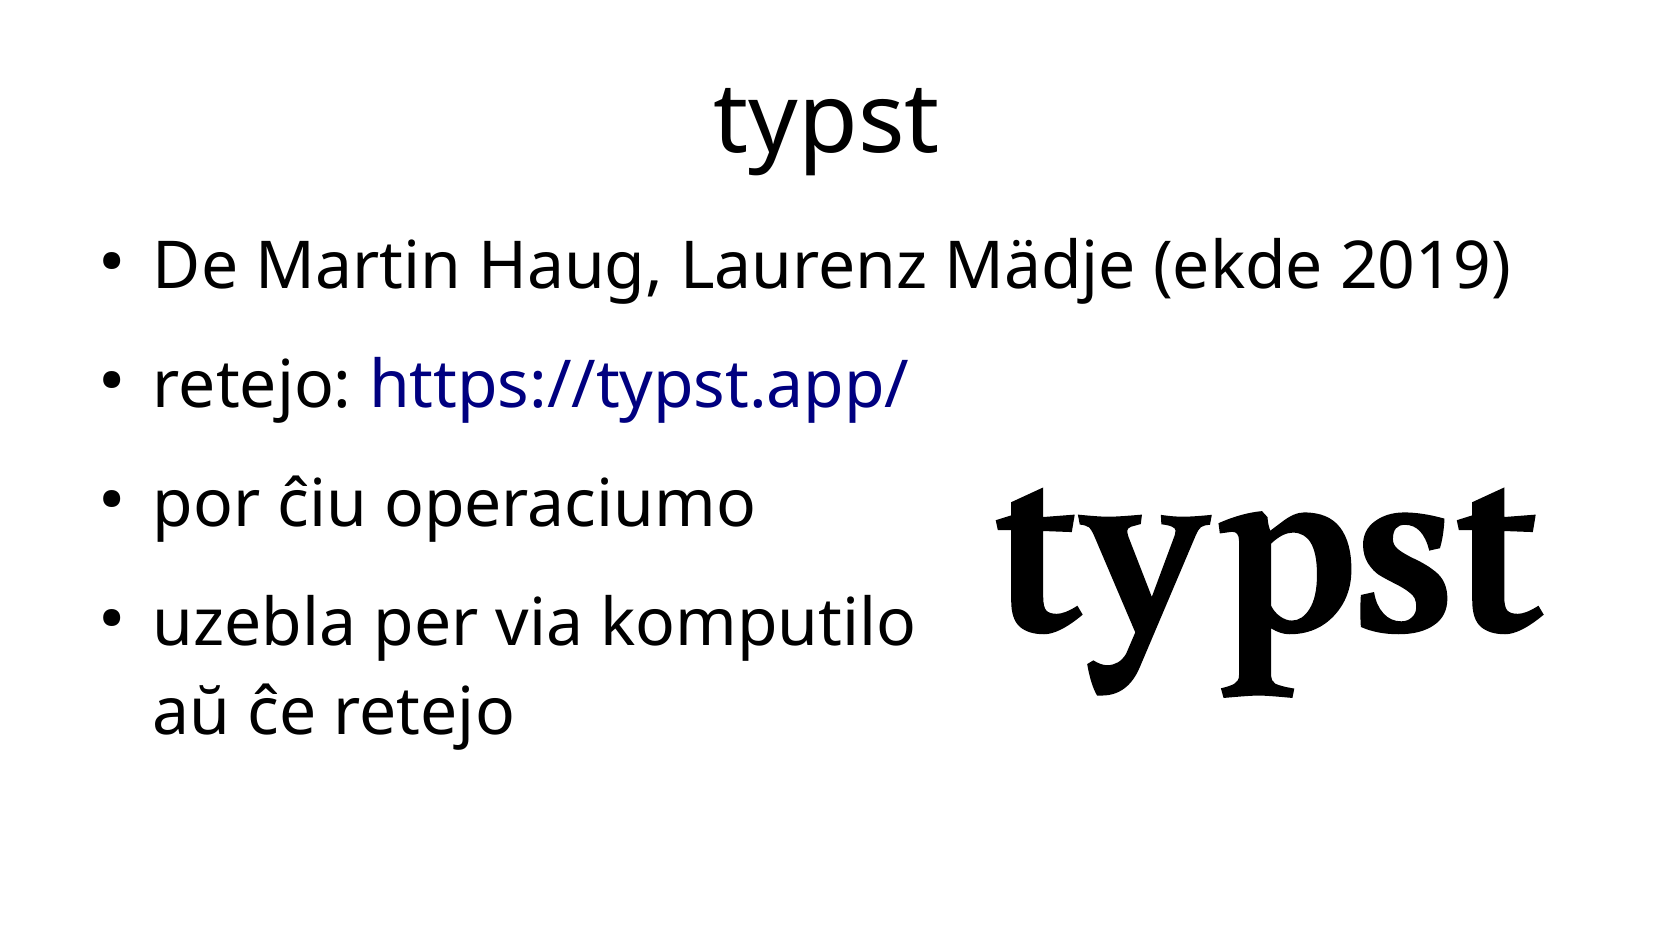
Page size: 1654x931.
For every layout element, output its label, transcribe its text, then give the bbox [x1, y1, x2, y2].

list De Martin Haug, Laurenz Mädje (ekde 2019) retejo: https://typst.app/ por ĉiu operaciumo uzebla per via komputilo aŭ ĉe retejo [82, 217, 1571, 758]
title typst [82, 37, 1571, 193]
picture [992, 484, 1547, 701]
